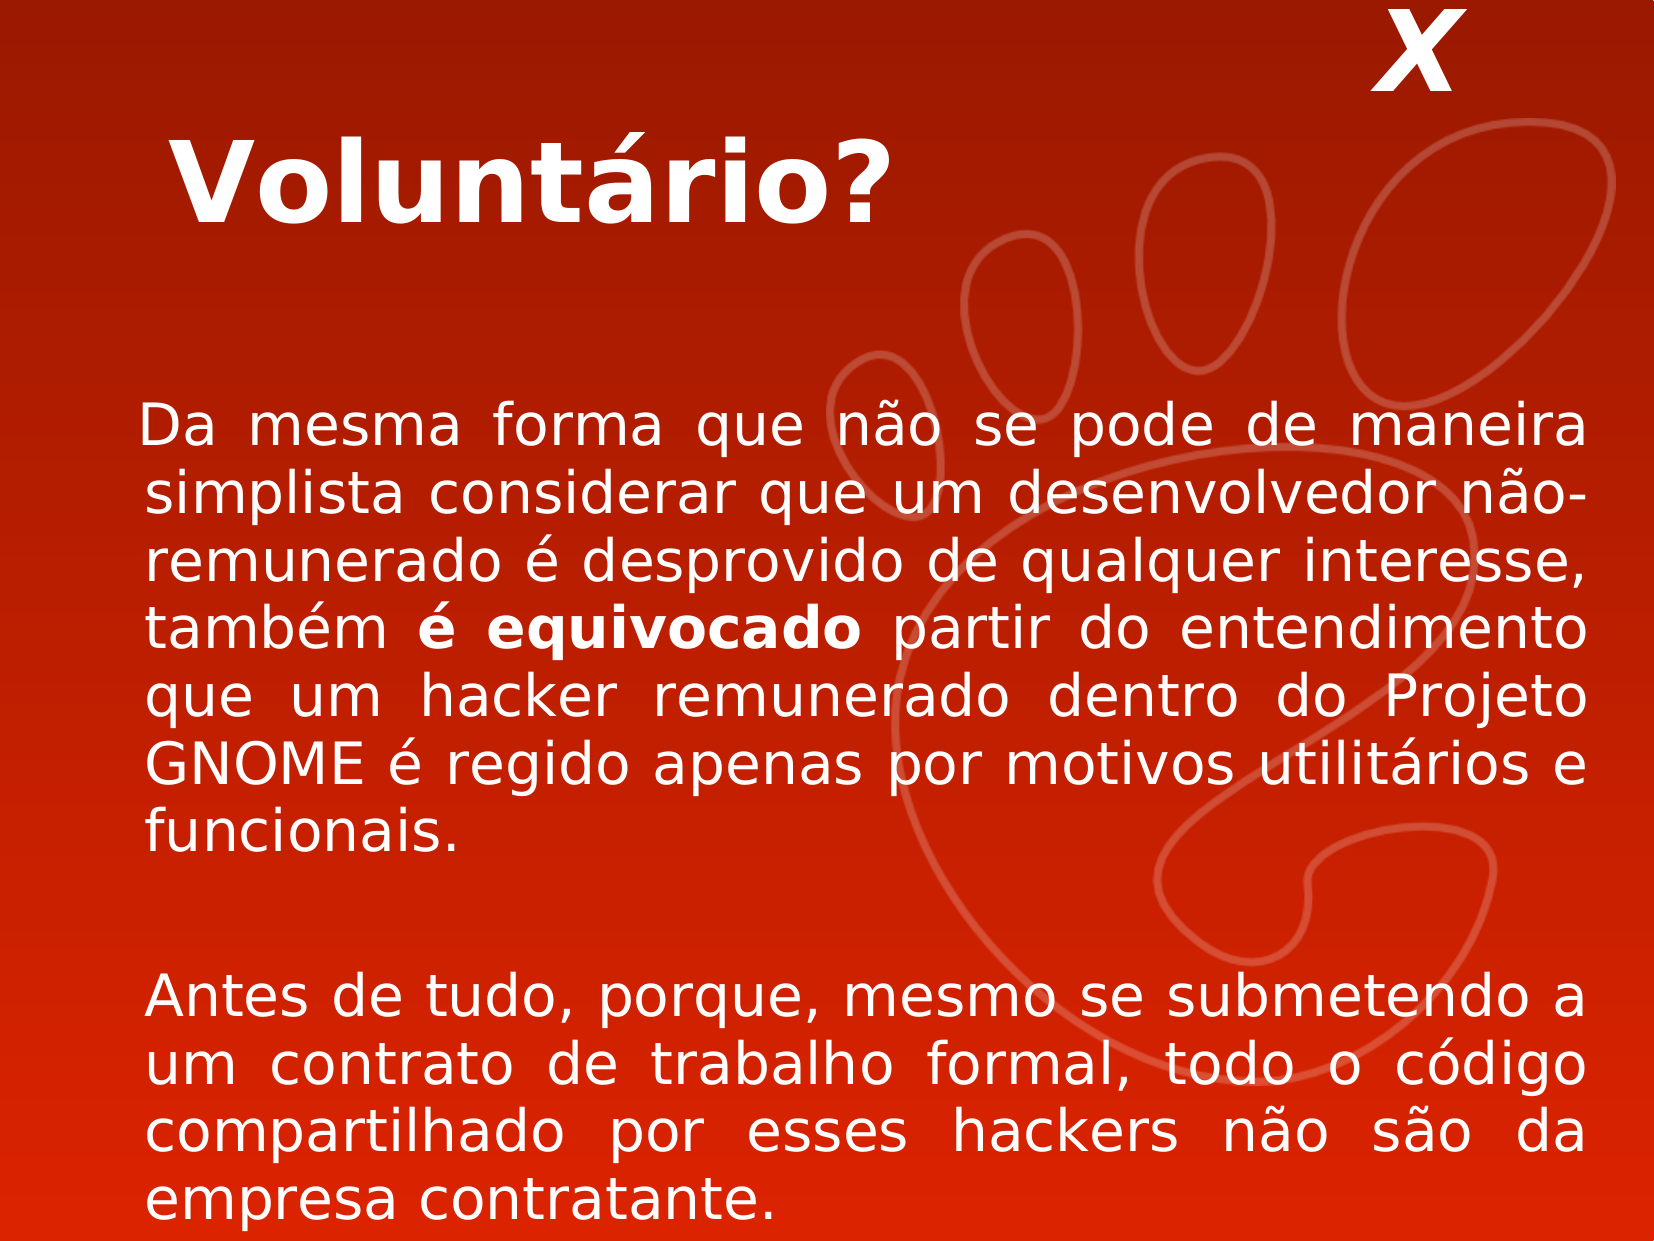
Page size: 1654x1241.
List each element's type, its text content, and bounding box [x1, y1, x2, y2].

list Da mesma forma que não se pode de maneira simplista considerar que um desenvolvedor não-remunerado é desprovido de qualquer interesse, também é equivocado partir do entendimento que um hacker remunerado dentro do Projeto GNOME é regido apenas por motivos utilitários e funcionais. Antes de tudo, porque, mesmo se submetendo a um contrato de trabalho formal, todo o código compartilhado por esses hackers não são da empresa contratante. [59, 383, 1605, 1241]
picture [826, 118, 1616, 1086]
title Remunerado X Voluntário? [82, 0, 1571, 257]
